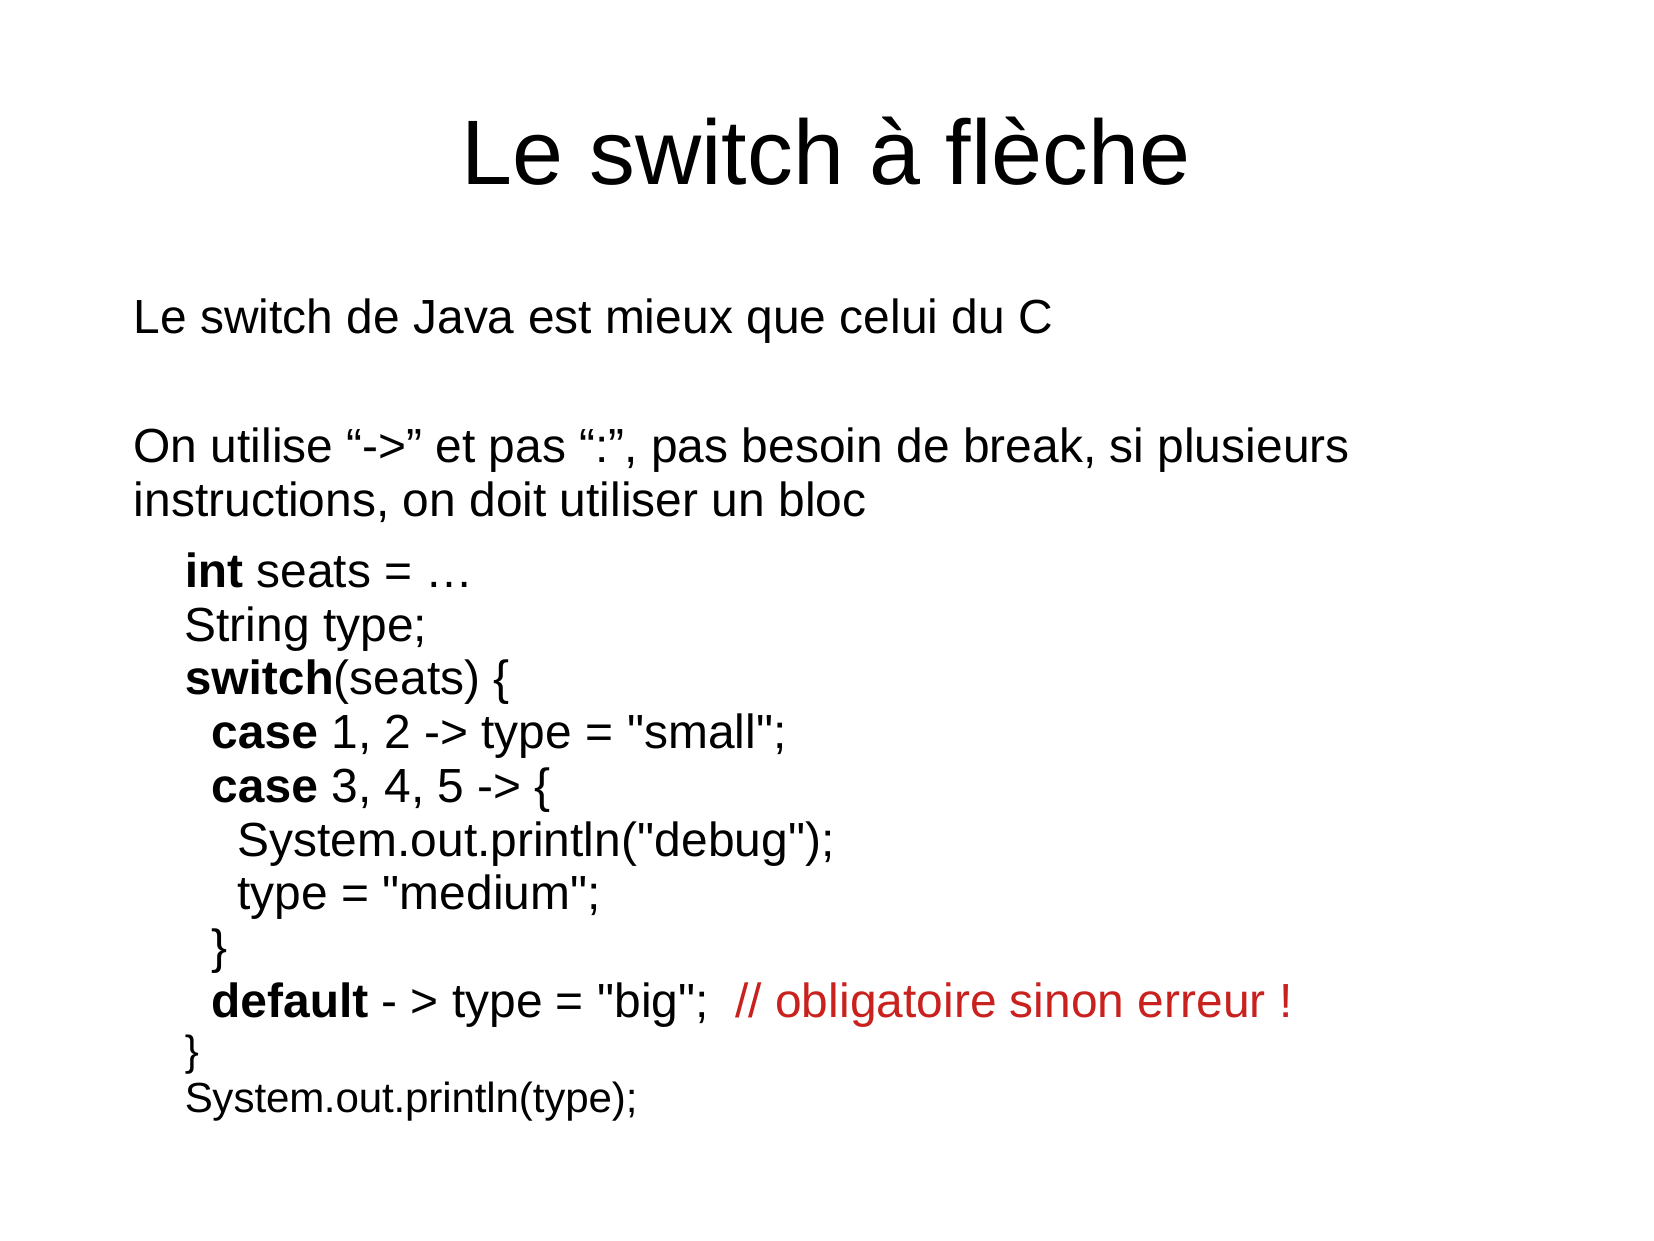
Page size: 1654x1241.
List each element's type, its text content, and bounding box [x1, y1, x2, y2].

title Le switch à flèche [82, 49, 1571, 257]
list Le switch de Java est mieux que celui du C On utilise “->” et pas “:”, pas besoin de break, si plusieurs instructions, on doit utiliser un bloc int seats = … String type; switch(seats) { case 1, 2 -> type = "small"; case 3, 4, 5 -> { System.out.println("debug"); type = "medium"; } default - > type = "big"; // obligatoire sinon erreur ! } System.out.println(type); [82, 290, 1571, 1126]
